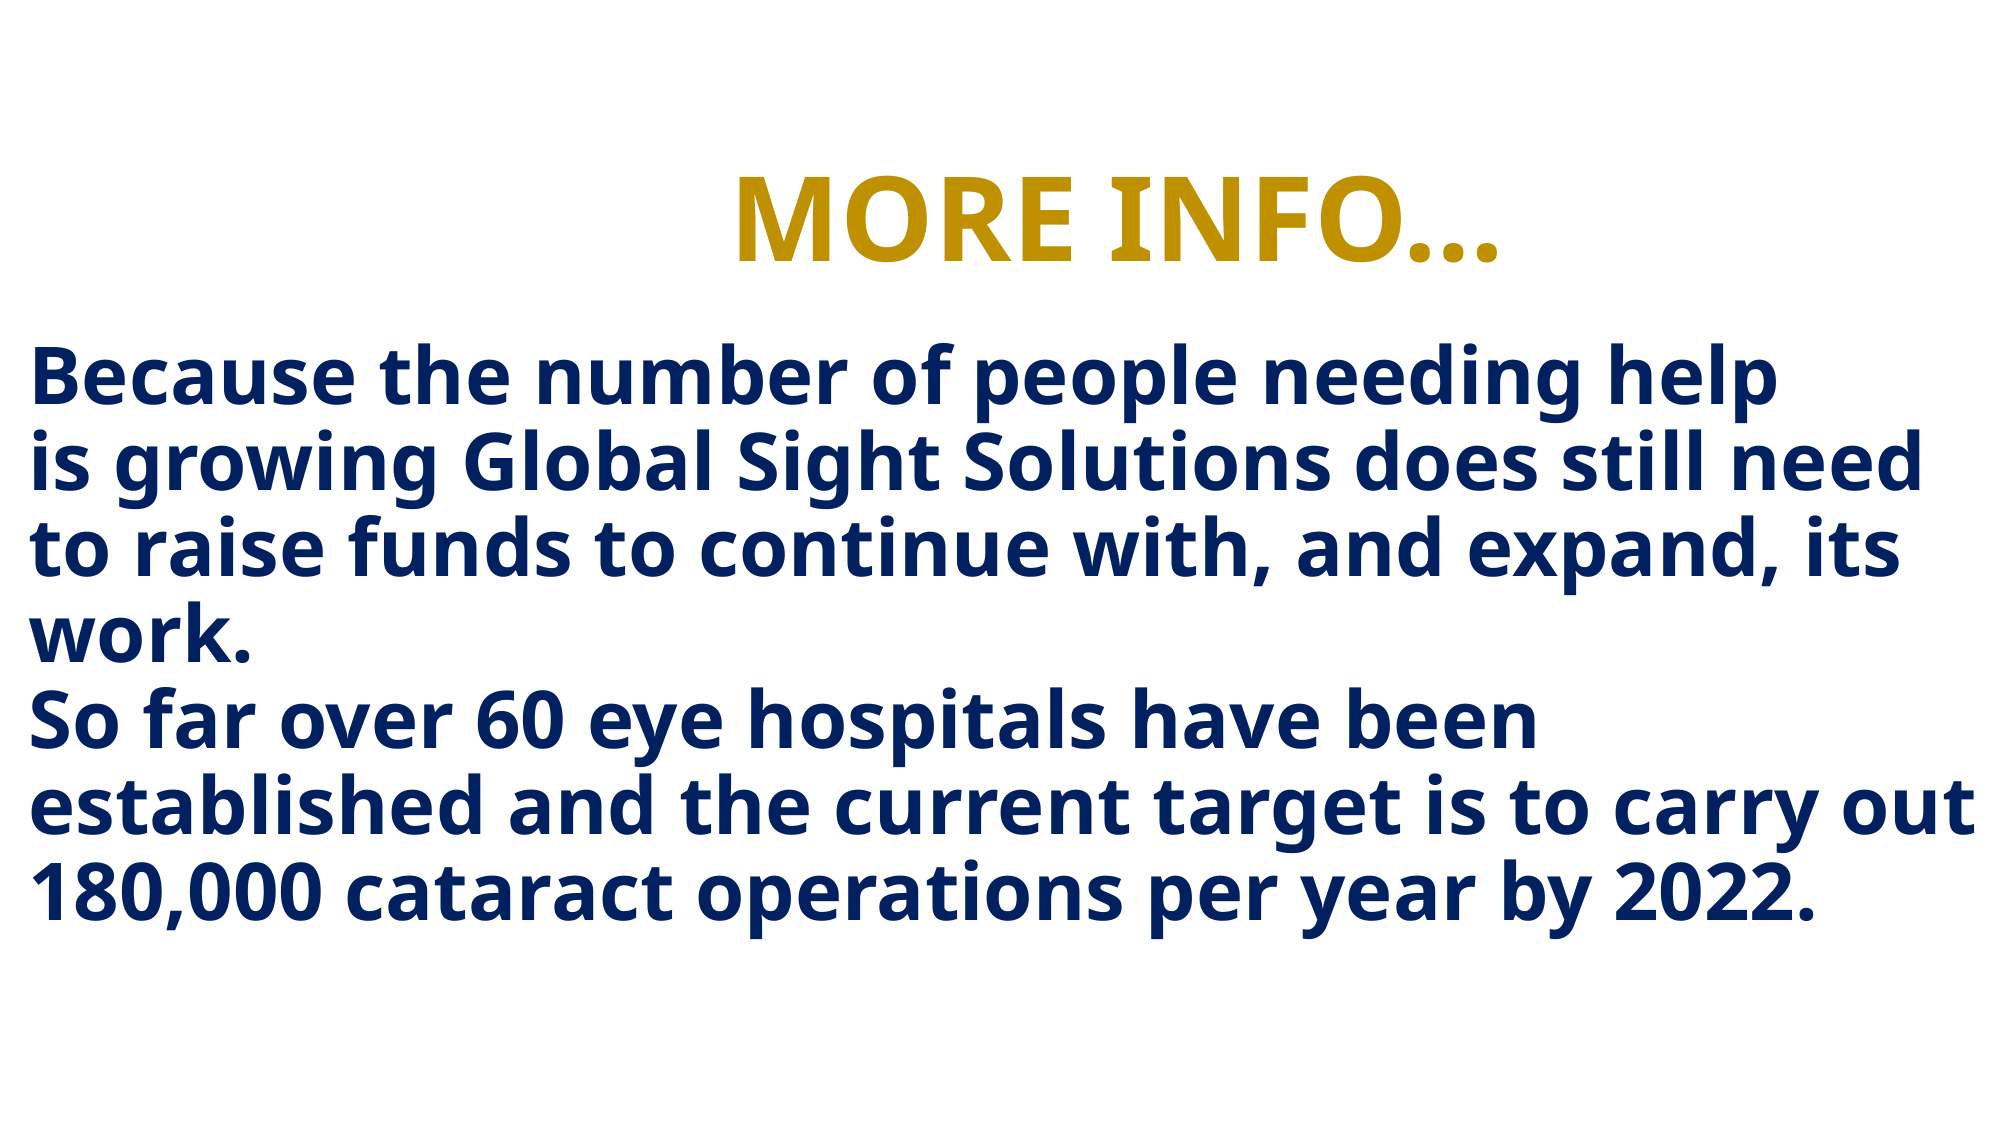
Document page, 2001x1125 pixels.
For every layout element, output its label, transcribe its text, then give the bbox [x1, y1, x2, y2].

title MORE INFO… Because the number of people needing help is growing Global Sight Solutions does still need to raise funds to continue with, and expand, its work. So far over 60 eye hospitals have been established and the current target is to carry out 180,000 cataract operations per year by 2022. [13, 90, 2000, 1095]
